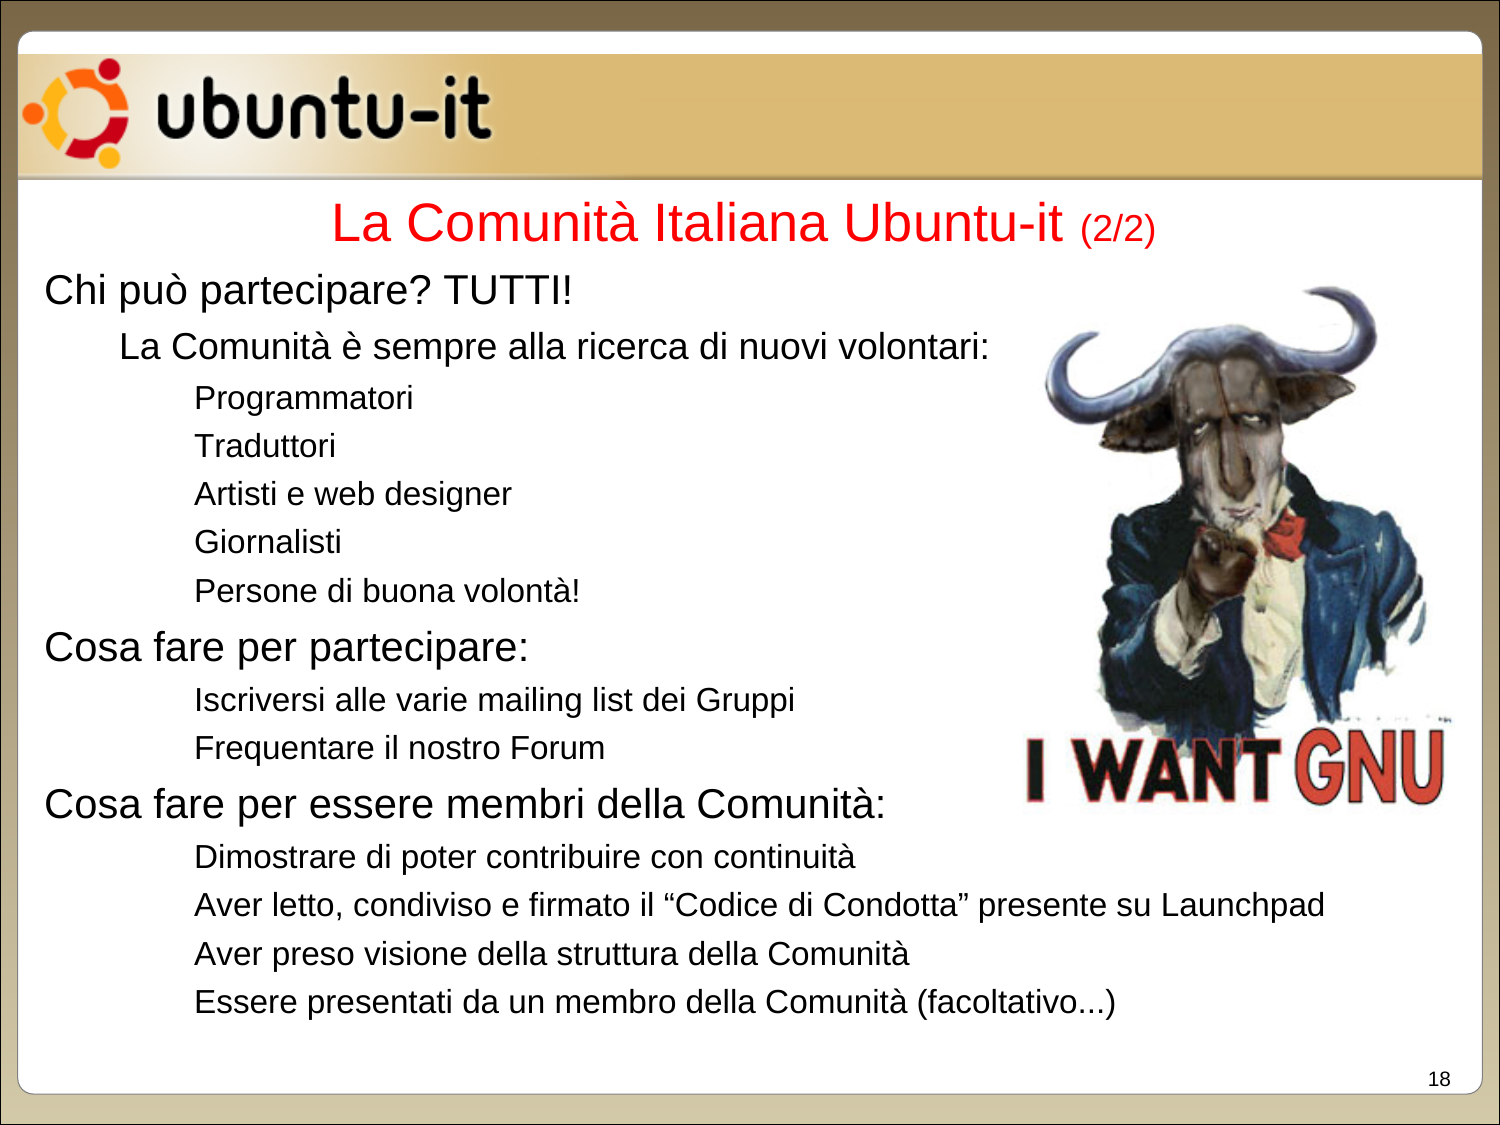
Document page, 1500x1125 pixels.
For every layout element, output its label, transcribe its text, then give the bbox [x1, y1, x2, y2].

title La Comunità Italiana Ubuntu-it (2/2) [17, 178, 1471, 262]
picture [1009, 266, 1455, 831]
picture [18, 54, 1483, 180]
list Chi può partecipare? TUTTI! La Comunità è sempre alla ricerca di nuovi volontari: Programmatori Traduttori Artisti e web designer Giornalisti Persone di buona volontà! Cosa fare per partecipare: Iscriversi alle varie mailing list dei Gruppi Frequentare il nostro Forum Cosa fare per essere membri della Comunità: Dimostrare di poter contribuire con continuità Aver letto, condiviso e firmato il “Codice di Condotta” presente su Launchpad Aver preso visione della struttura della Comunità Essere presentati da un membro della Comunità (facoltativo...) [29, 255, 1471, 1093]
